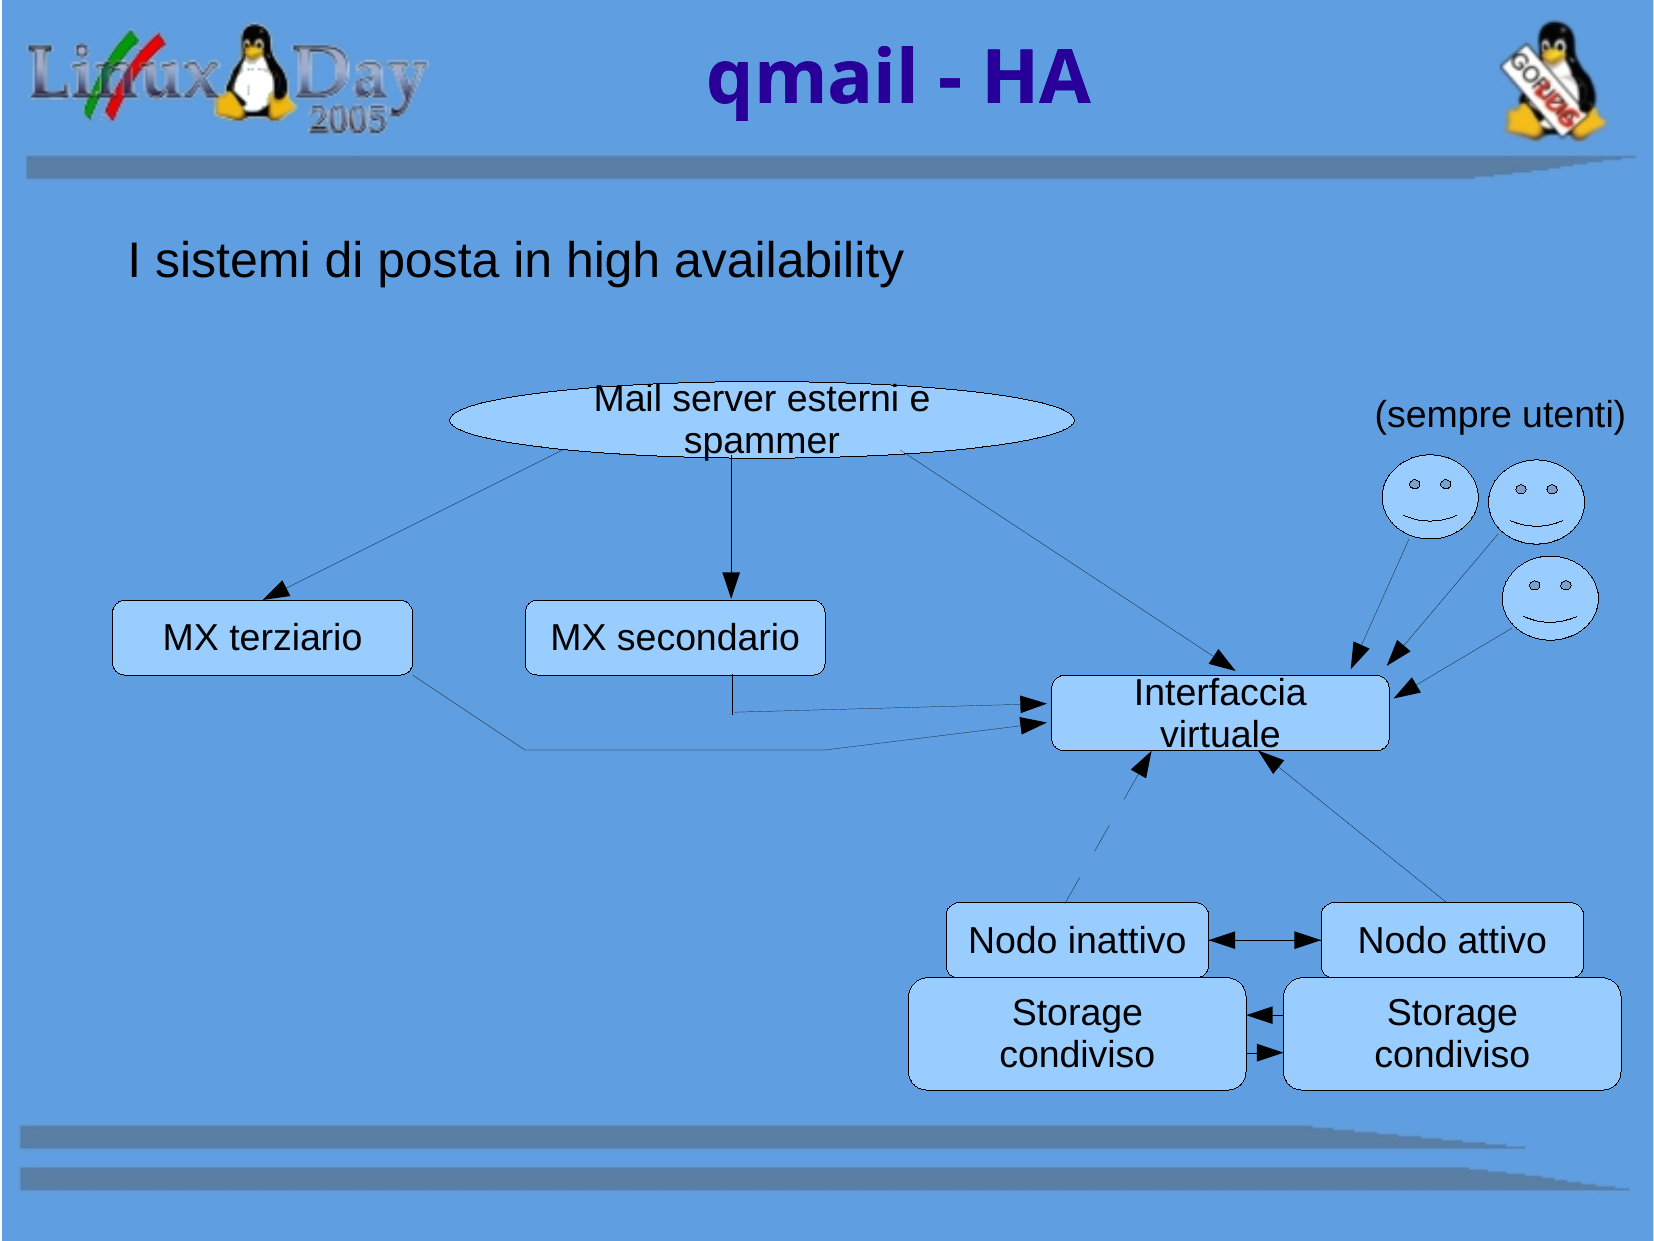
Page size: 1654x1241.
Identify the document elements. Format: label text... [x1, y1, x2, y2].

text_box Mail server esterni e spammer [449, 381, 1075, 459]
text_box MX secondario [525, 600, 826, 676]
text_box (sempre utenti) [1359, 385, 1642, 443]
text_box Nodo inattivo [946, 902, 1209, 977]
text_box Storage condiviso [1283, 977, 1622, 1091]
text_box qmail - HA [692, 16, 1180, 136]
text_box [1382, 454, 1479, 539]
text_box Interfaccia virtuale [1051, 675, 1390, 751]
picture [2, 0, 1654, 1241]
text_box Nodo attivo [1321, 902, 1584, 977]
text_box [1502, 556, 1599, 641]
text_box I sistemi di posta in high availability [112, 225, 1013, 296]
text_box MX terziario [112, 600, 413, 676]
text_box Storage condiviso [908, 977, 1247, 1091]
text_box [1488, 459, 1585, 545]
